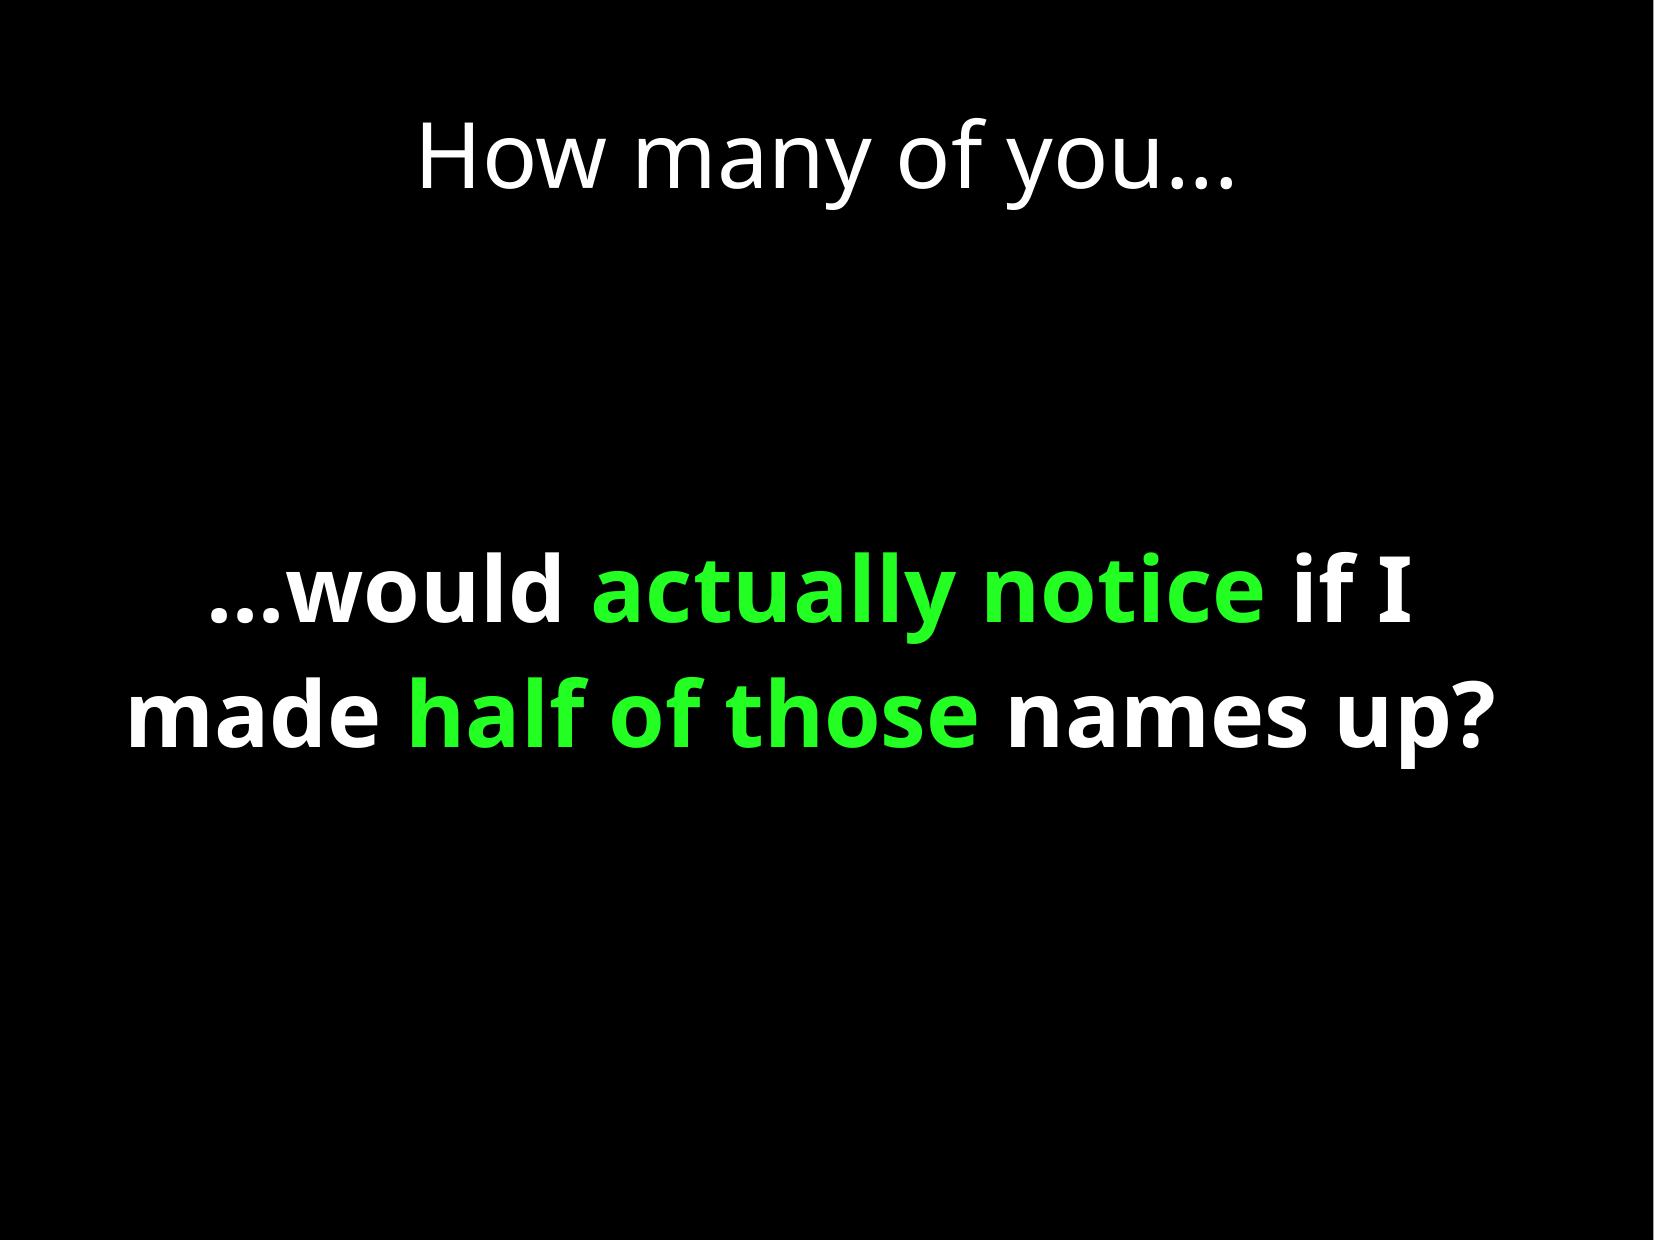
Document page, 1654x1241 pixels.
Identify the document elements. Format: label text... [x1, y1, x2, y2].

title How many of you... [82, 49, 1571, 257]
list ...would actually notice if I made half of those names up? [82, 290, 1538, 1010]
